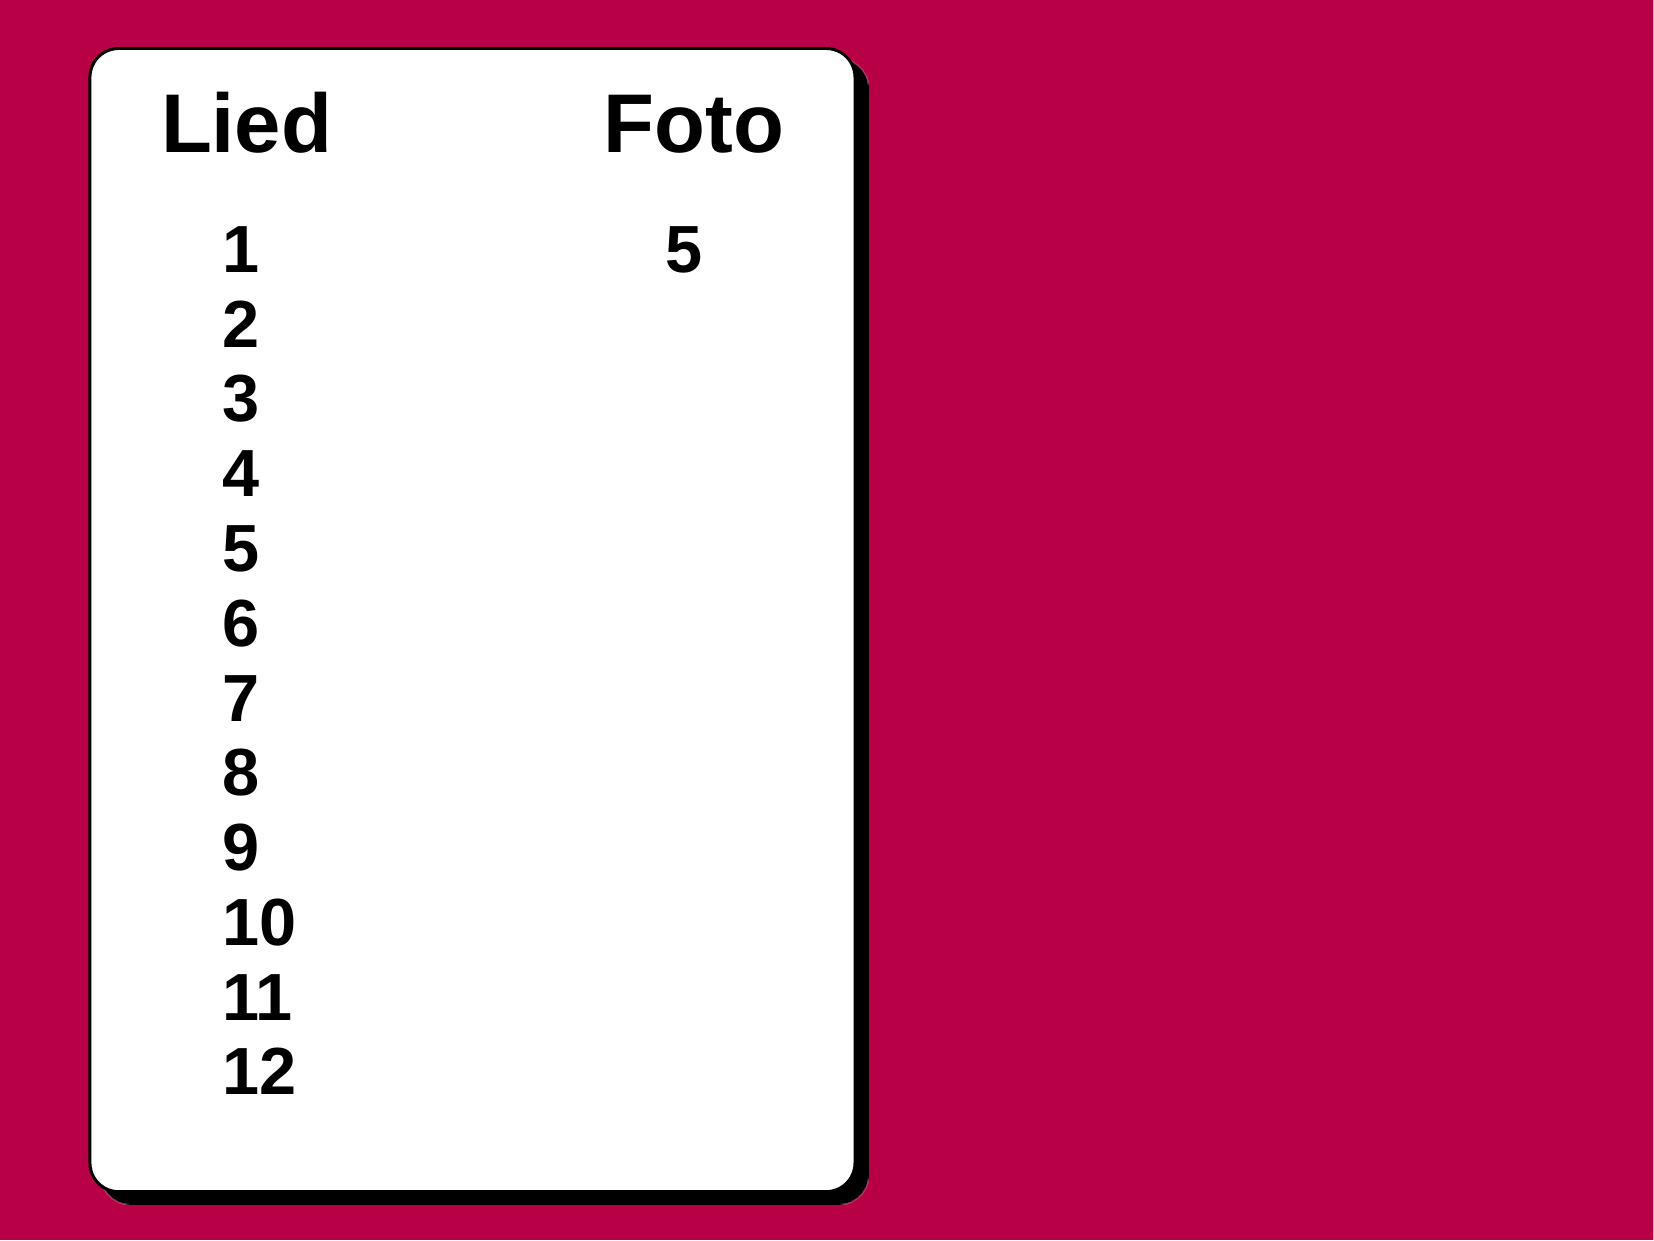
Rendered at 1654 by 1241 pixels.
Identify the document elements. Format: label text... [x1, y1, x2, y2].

text_box Lied Foto [134, 69, 810, 182]
text_box 1 5 2 3 4 5 6 7 8 9 10 11 12 [207, 204, 796, 1153]
text_box [89, 48, 856, 1192]
